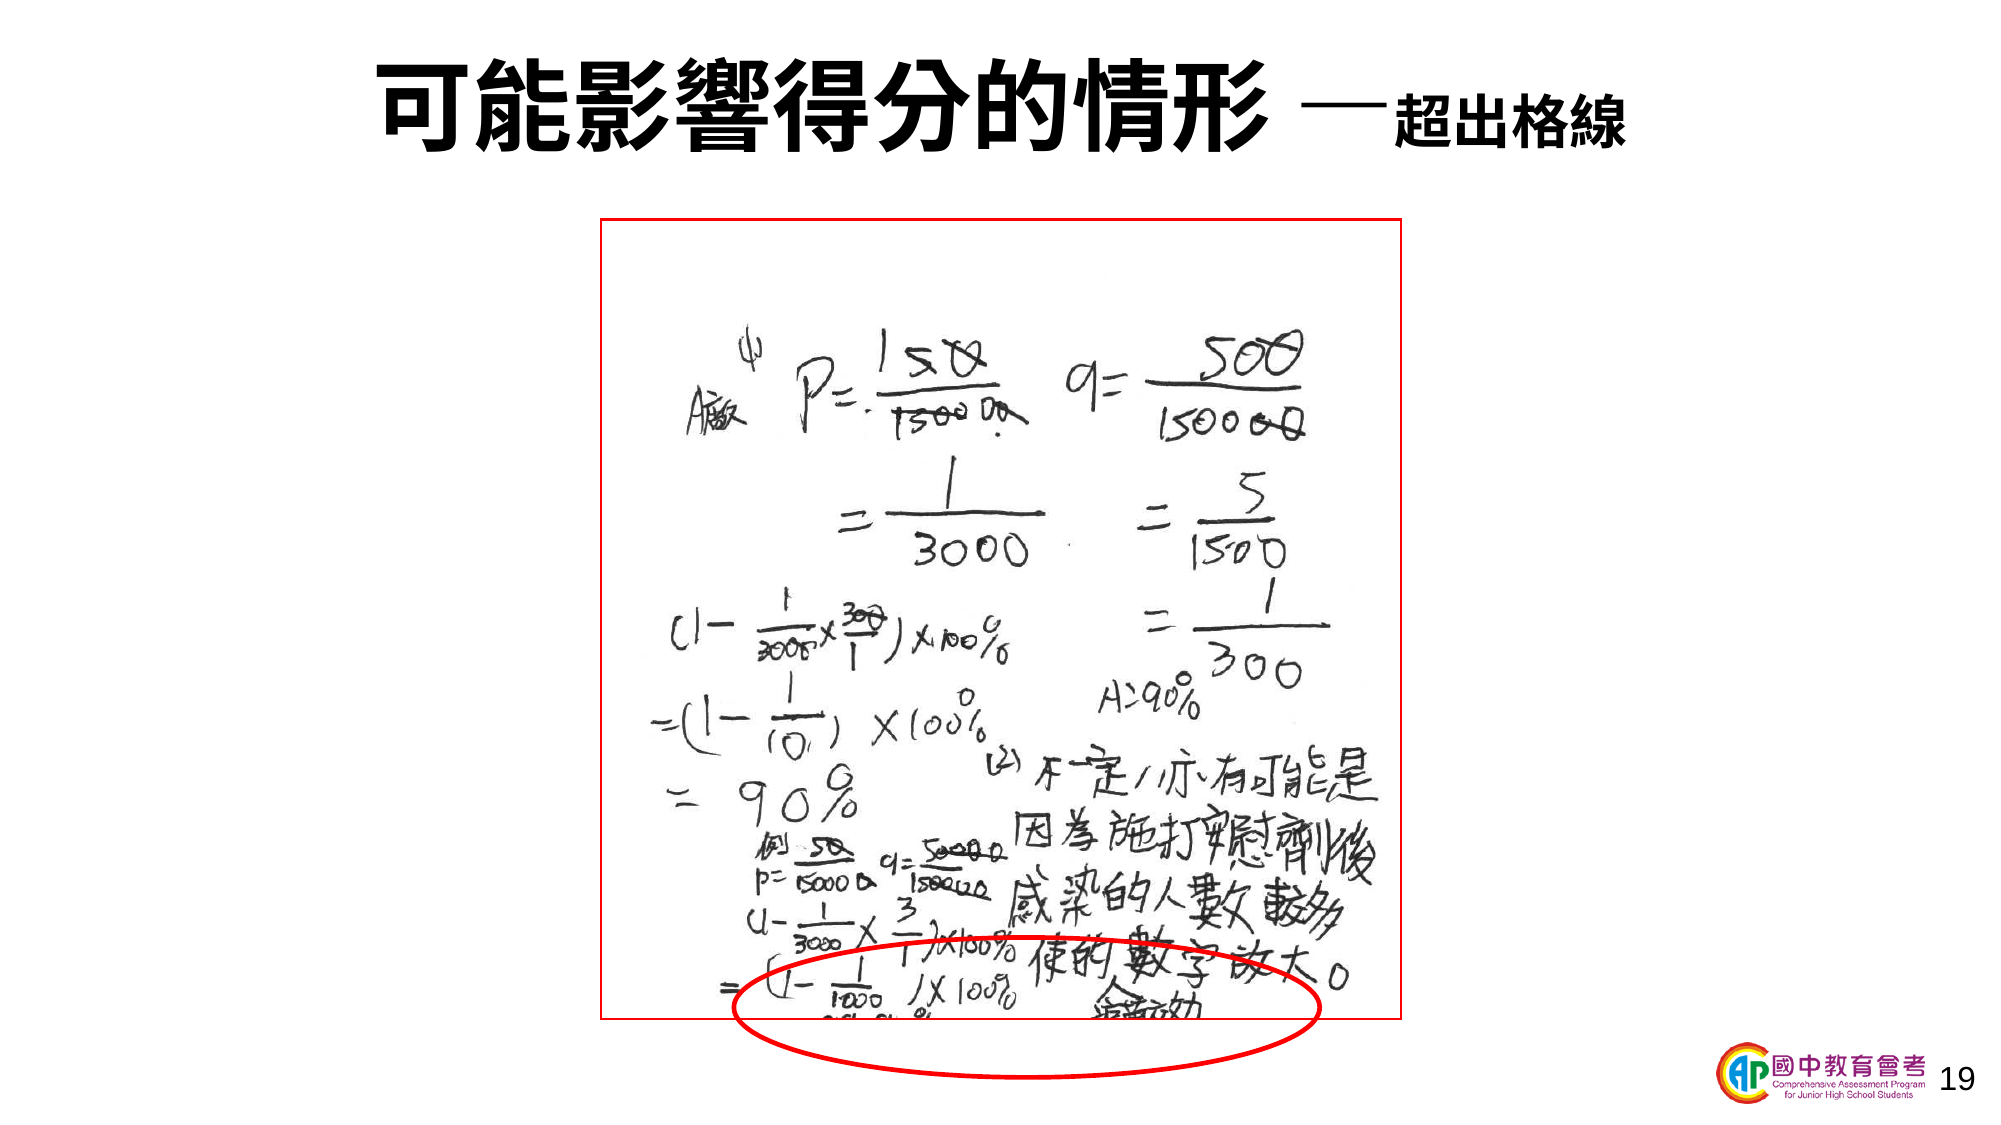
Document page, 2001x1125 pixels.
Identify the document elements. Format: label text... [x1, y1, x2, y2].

title 可能影響得分的情形 —超出格線 [137, 2, 1863, 220]
picture [602, 220, 1400, 1018]
picture [737, 940, 1317, 1018]
text_box [1923, 1047, 2000, 1108]
